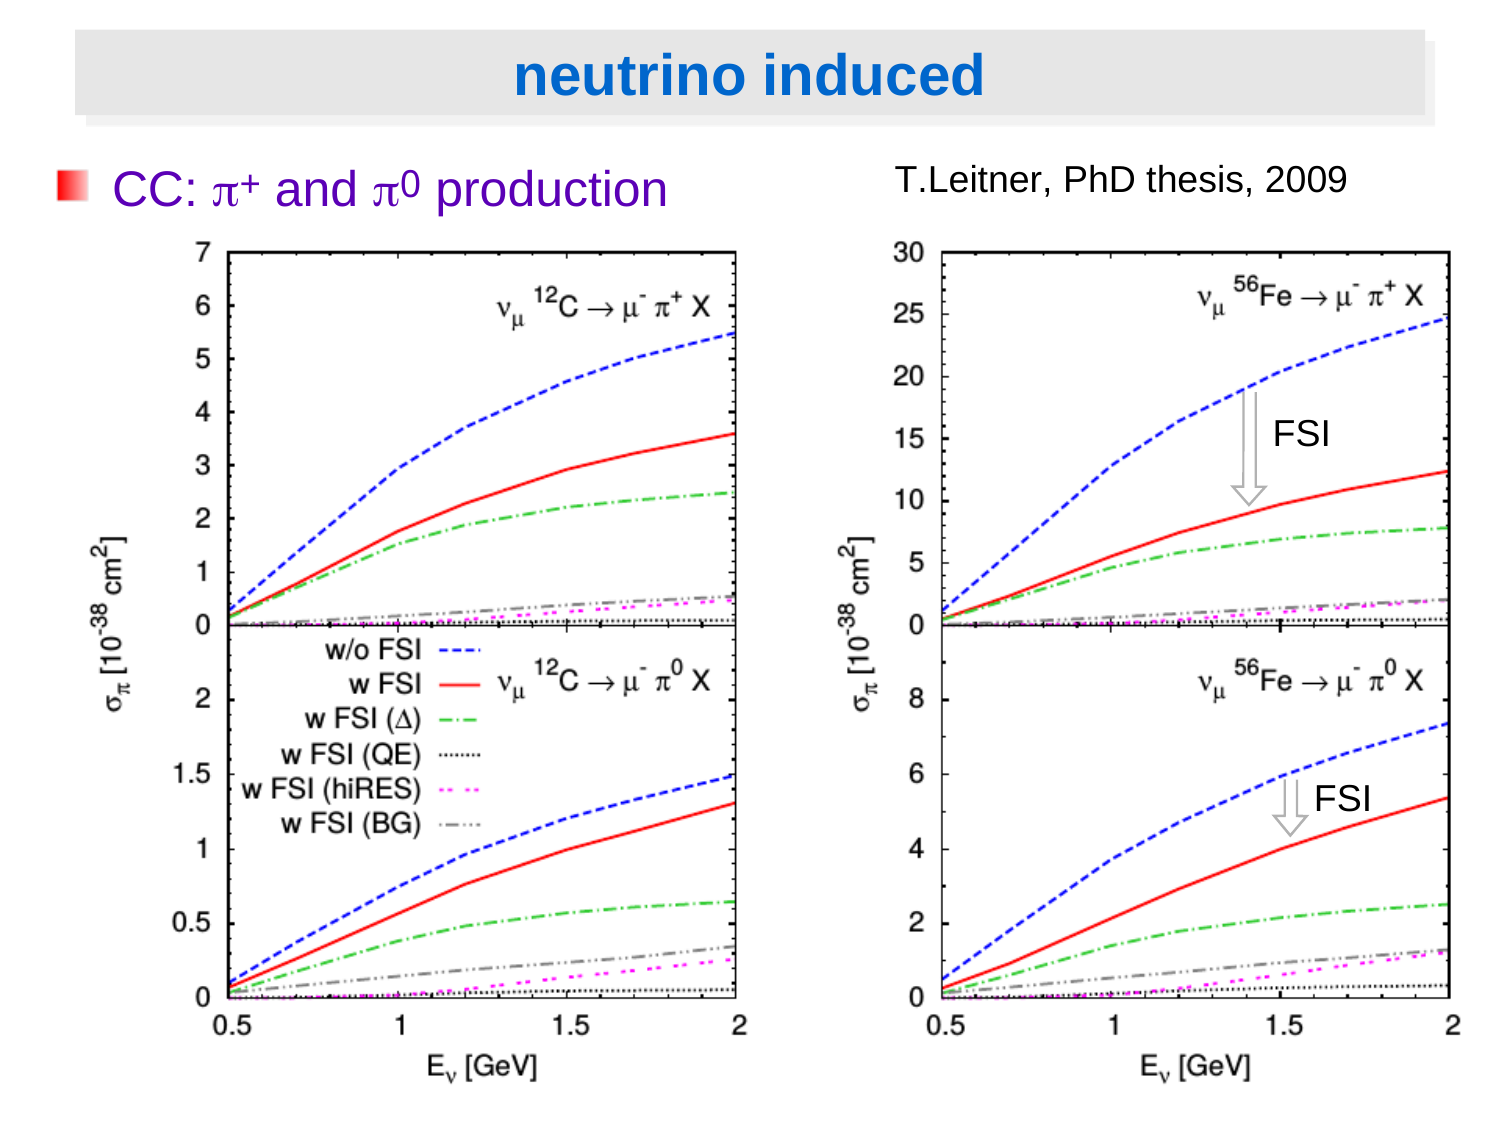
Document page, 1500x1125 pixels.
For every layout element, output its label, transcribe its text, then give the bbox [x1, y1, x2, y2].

text_box FSI [1299, 766, 1447, 827]
picture [88, 237, 1476, 1093]
list CC: p+ and p0 production [41, 148, 1459, 1093]
text_box T.Leitner, PhD thesis, 2009 [879, 147, 1500, 208]
title neutrino induced [75, 29, 1426, 116]
text_box FSI [1257, 401, 1406, 462]
